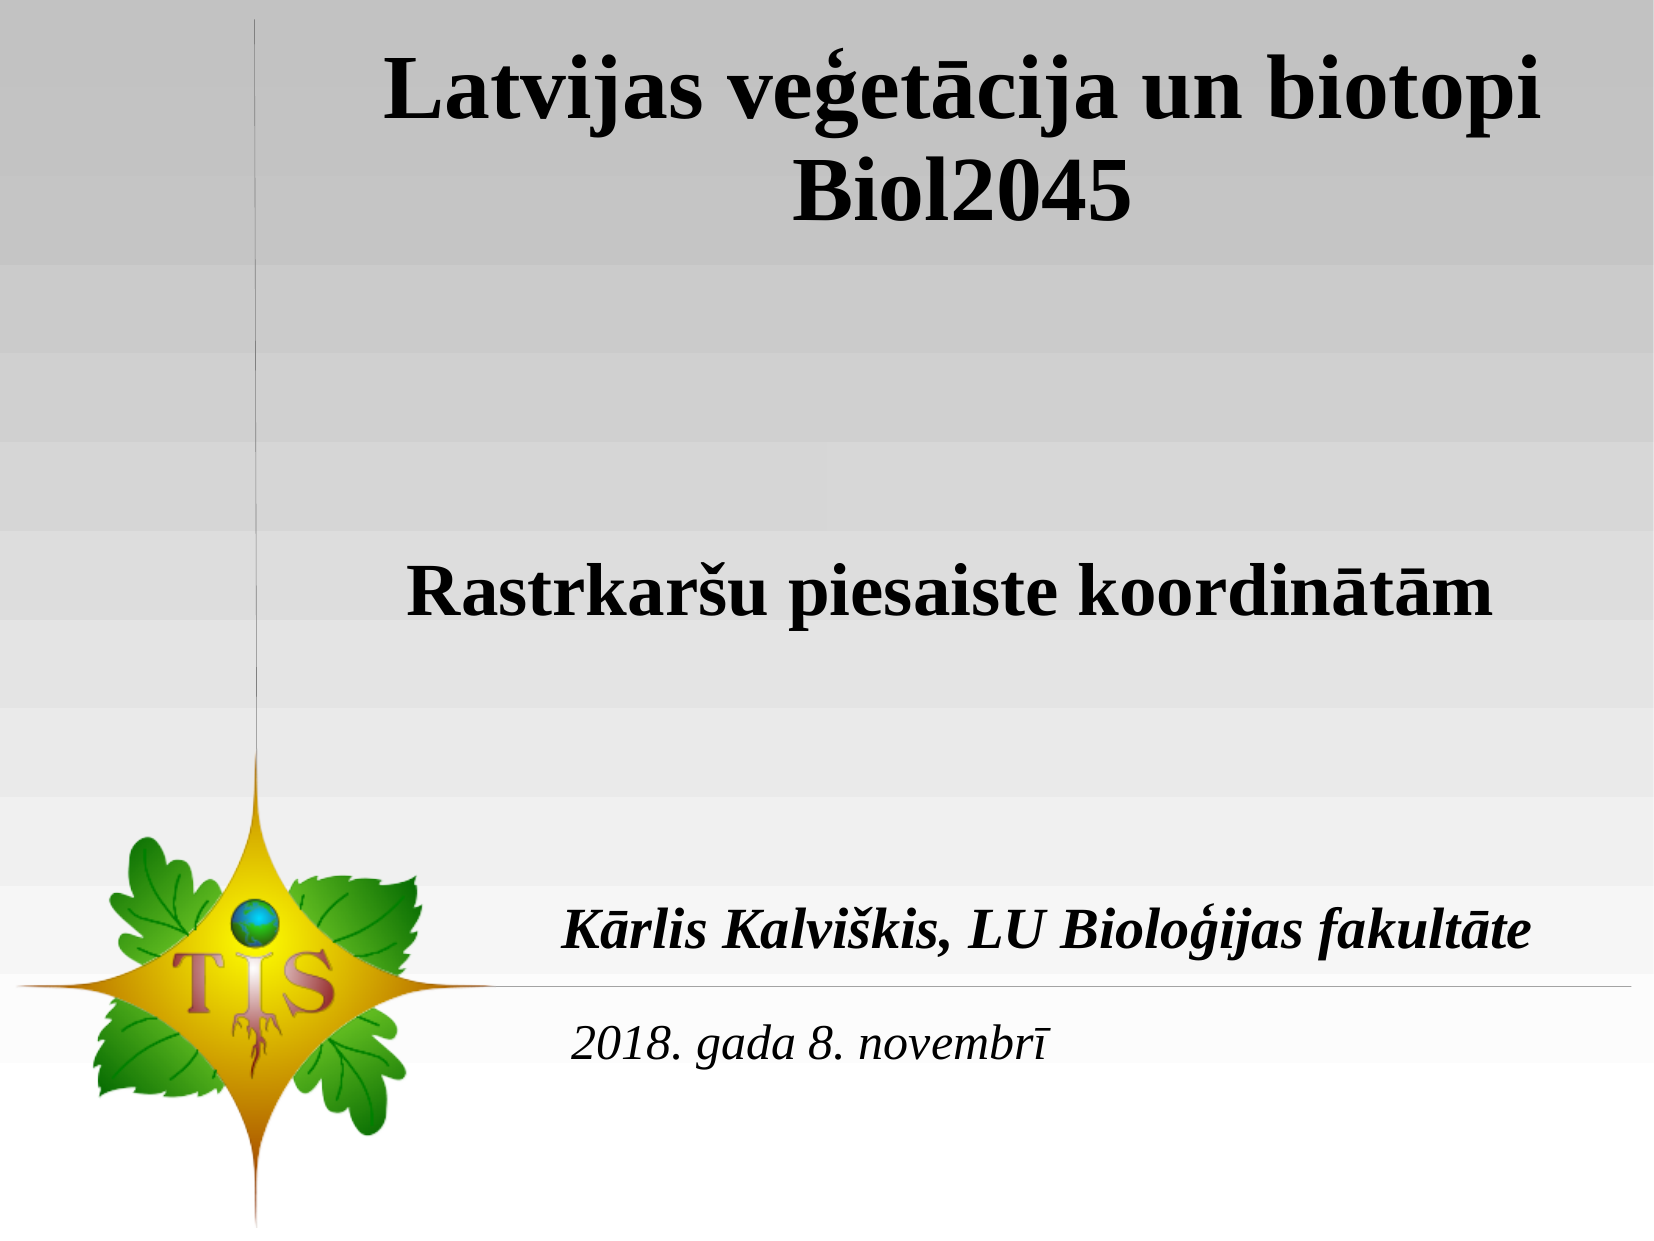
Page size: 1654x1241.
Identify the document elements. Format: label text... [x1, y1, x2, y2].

picture [0, 0, 1654, 1241]
text_box 2018. gada 8. novembrī [556, 1007, 1187, 1113]
title Rastrkaršu piesaiste koordinātām [295, 324, 1607, 857]
